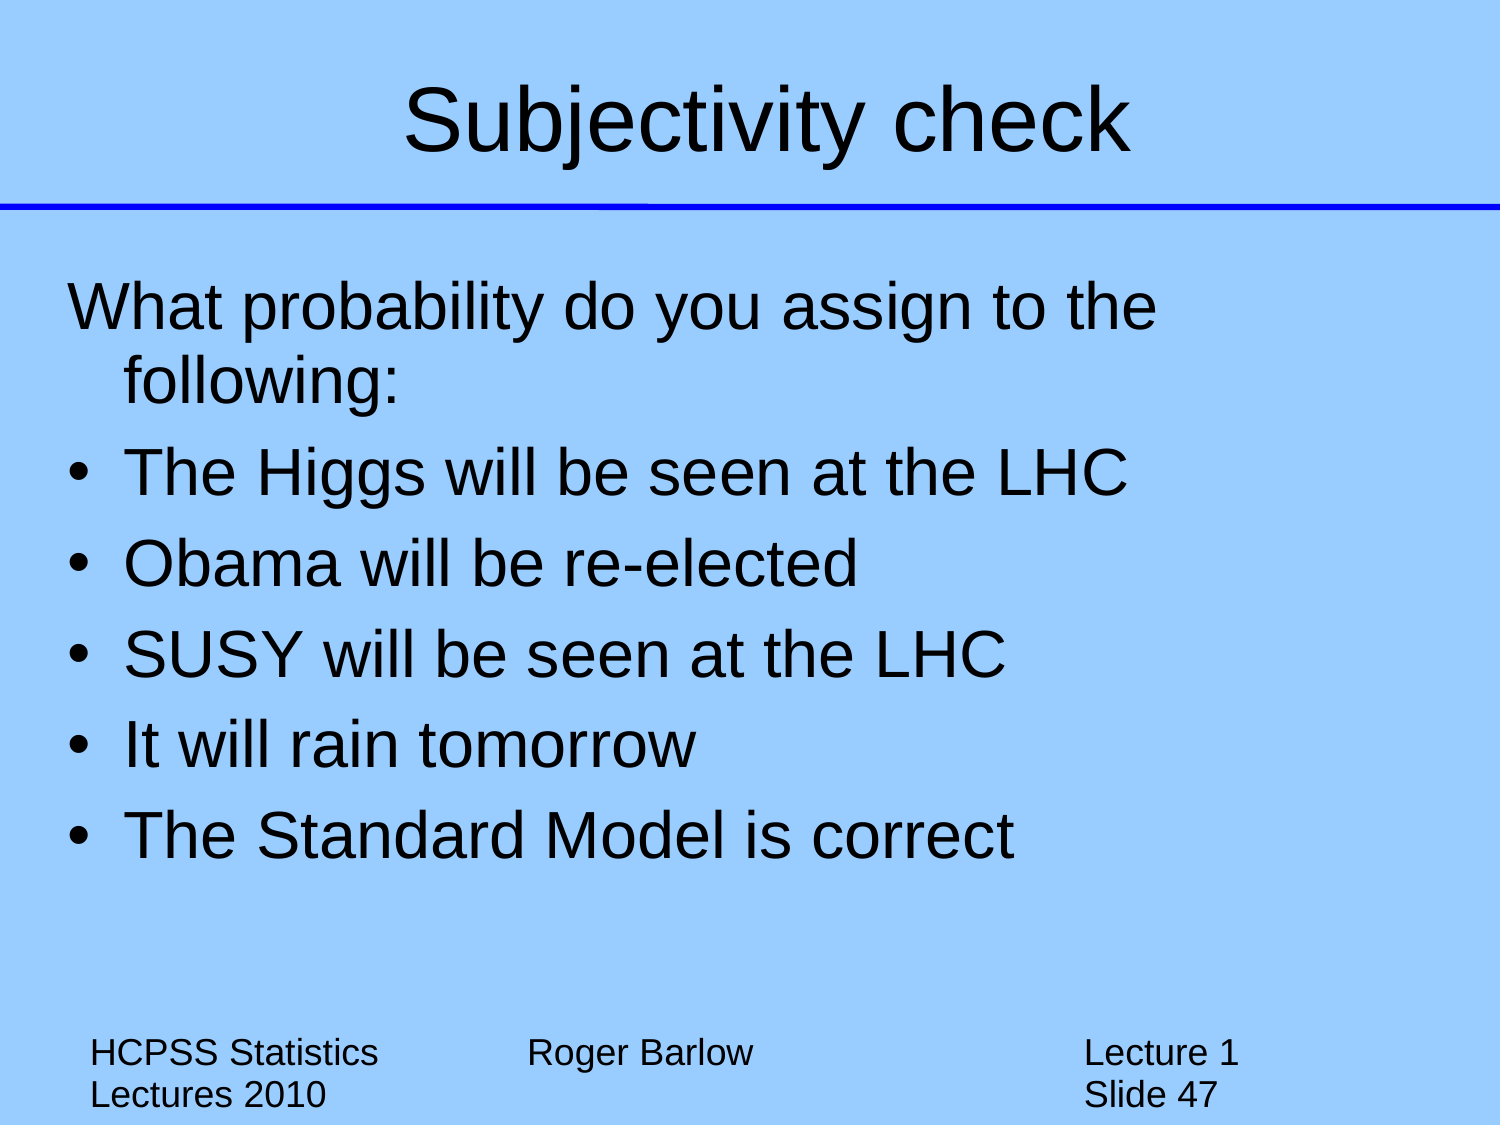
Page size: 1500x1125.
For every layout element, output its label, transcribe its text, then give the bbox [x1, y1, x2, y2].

title Subjectivity check [118, 63, 1418, 173]
list What probability do you assign to the following: The Higgs will be seen at the LHC Obama will be re-elected SUSY will be seen at the LHC It will rain tomorrow The Standard Model is correct [67, 265, 1418, 994]
